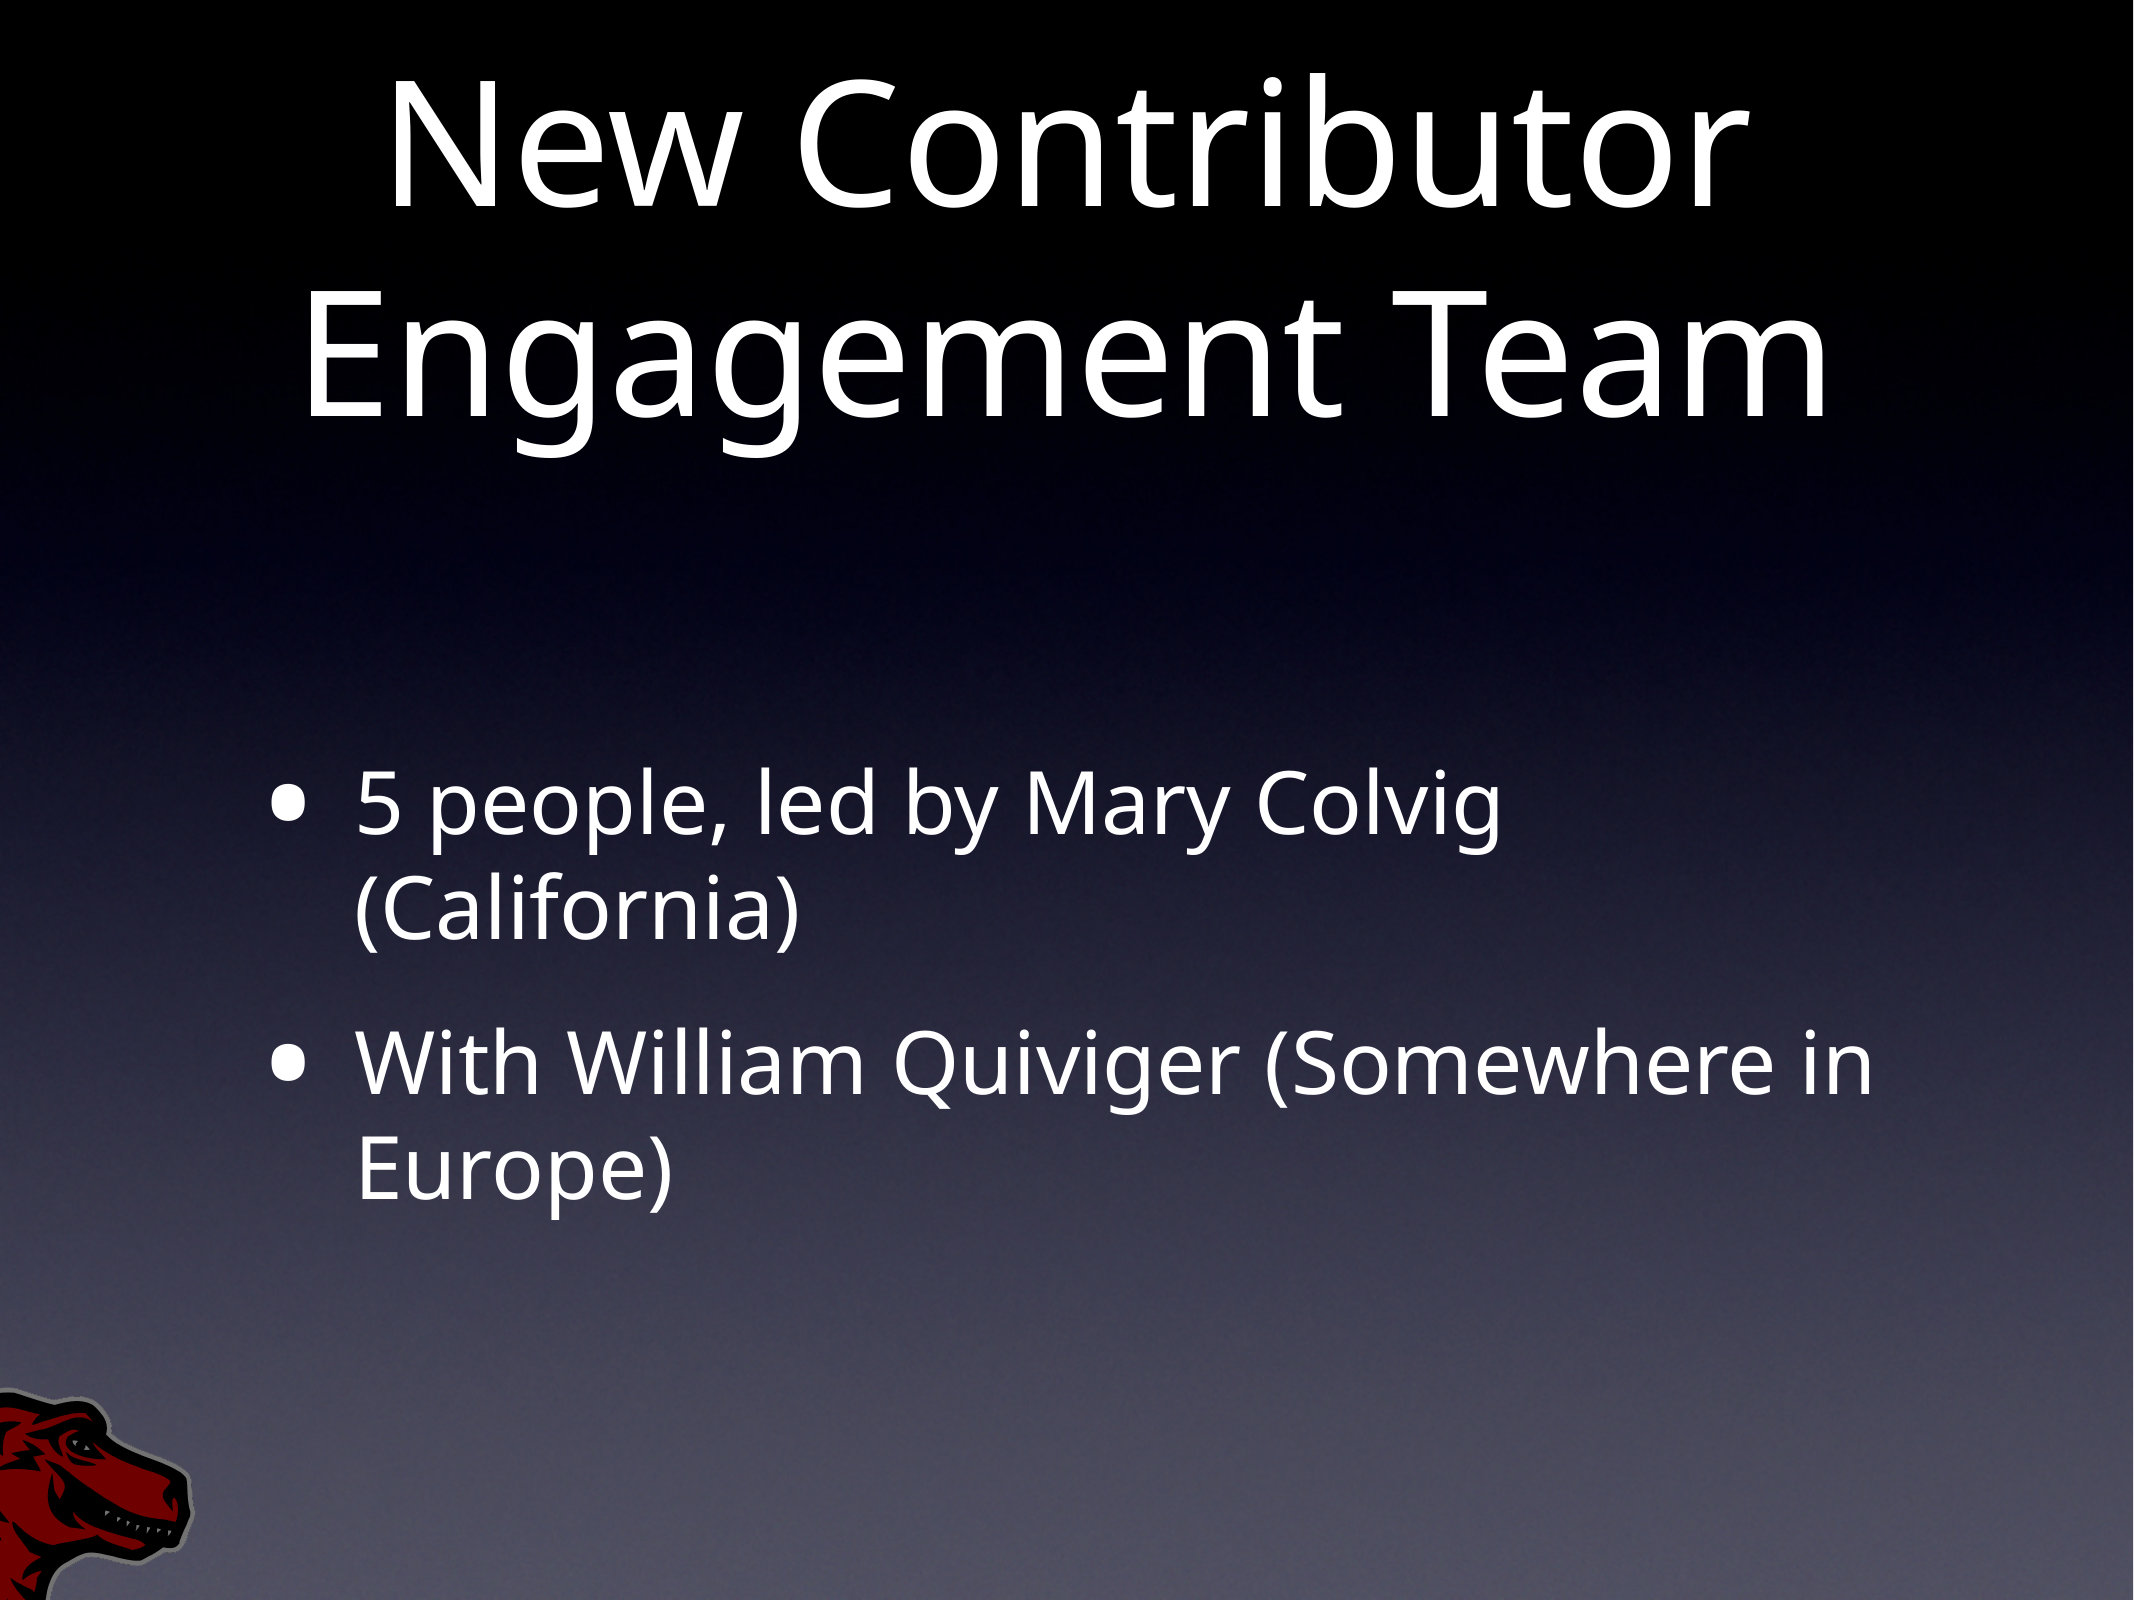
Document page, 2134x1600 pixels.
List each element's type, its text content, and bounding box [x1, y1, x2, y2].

picture [0, 0, 2134, 1600]
list 5 people, led by Mary Colvig (California) With William Quiviger (Somewhere in Europe) [208, 454, 1925, 1510]
title New Contributor Engagement Team [208, 23, 1925, 454]
